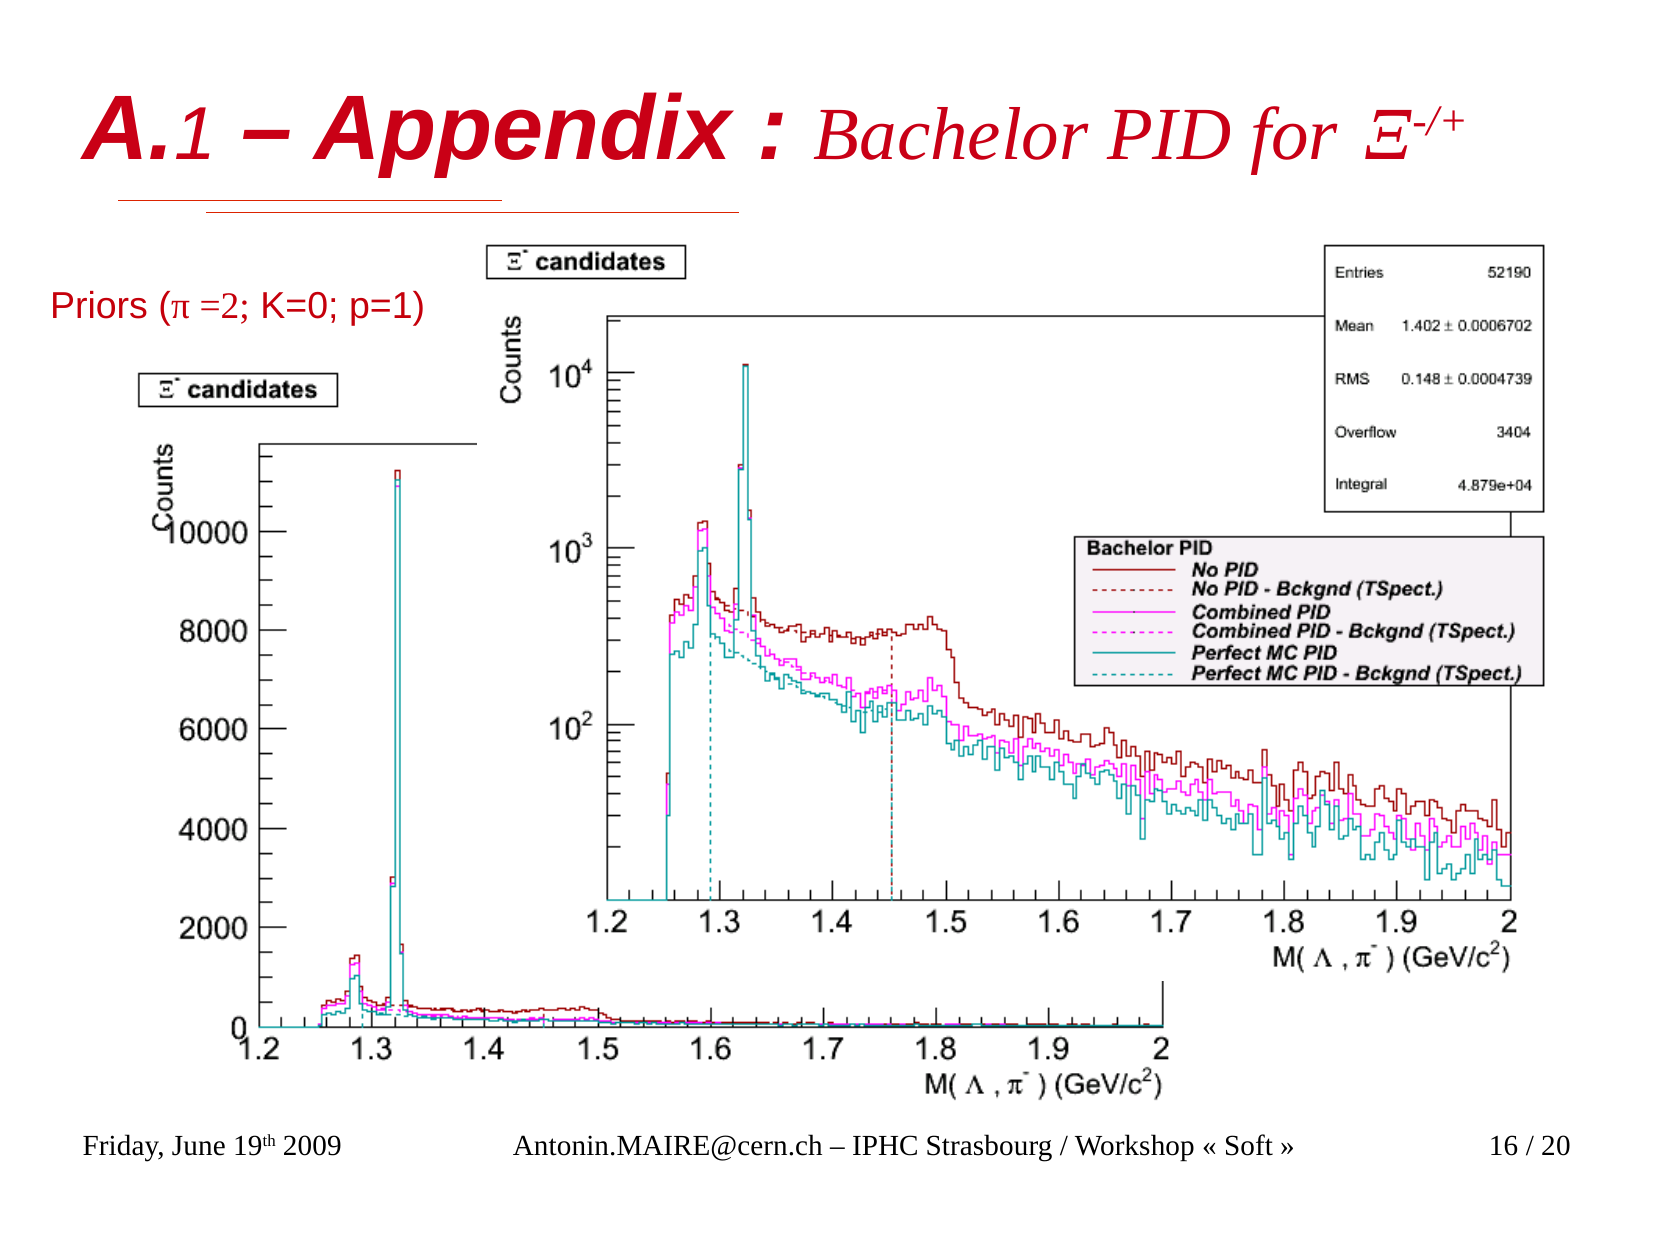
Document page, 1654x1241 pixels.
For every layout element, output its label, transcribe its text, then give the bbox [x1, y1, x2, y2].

title A.1 – Appendix : Bachelor PID for Ξ-/+ [82, 49, 1571, 207]
picture [129, 242, 1565, 1108]
text_box Priors (π =2; K=0; p=1) [35, 277, 441, 335]
